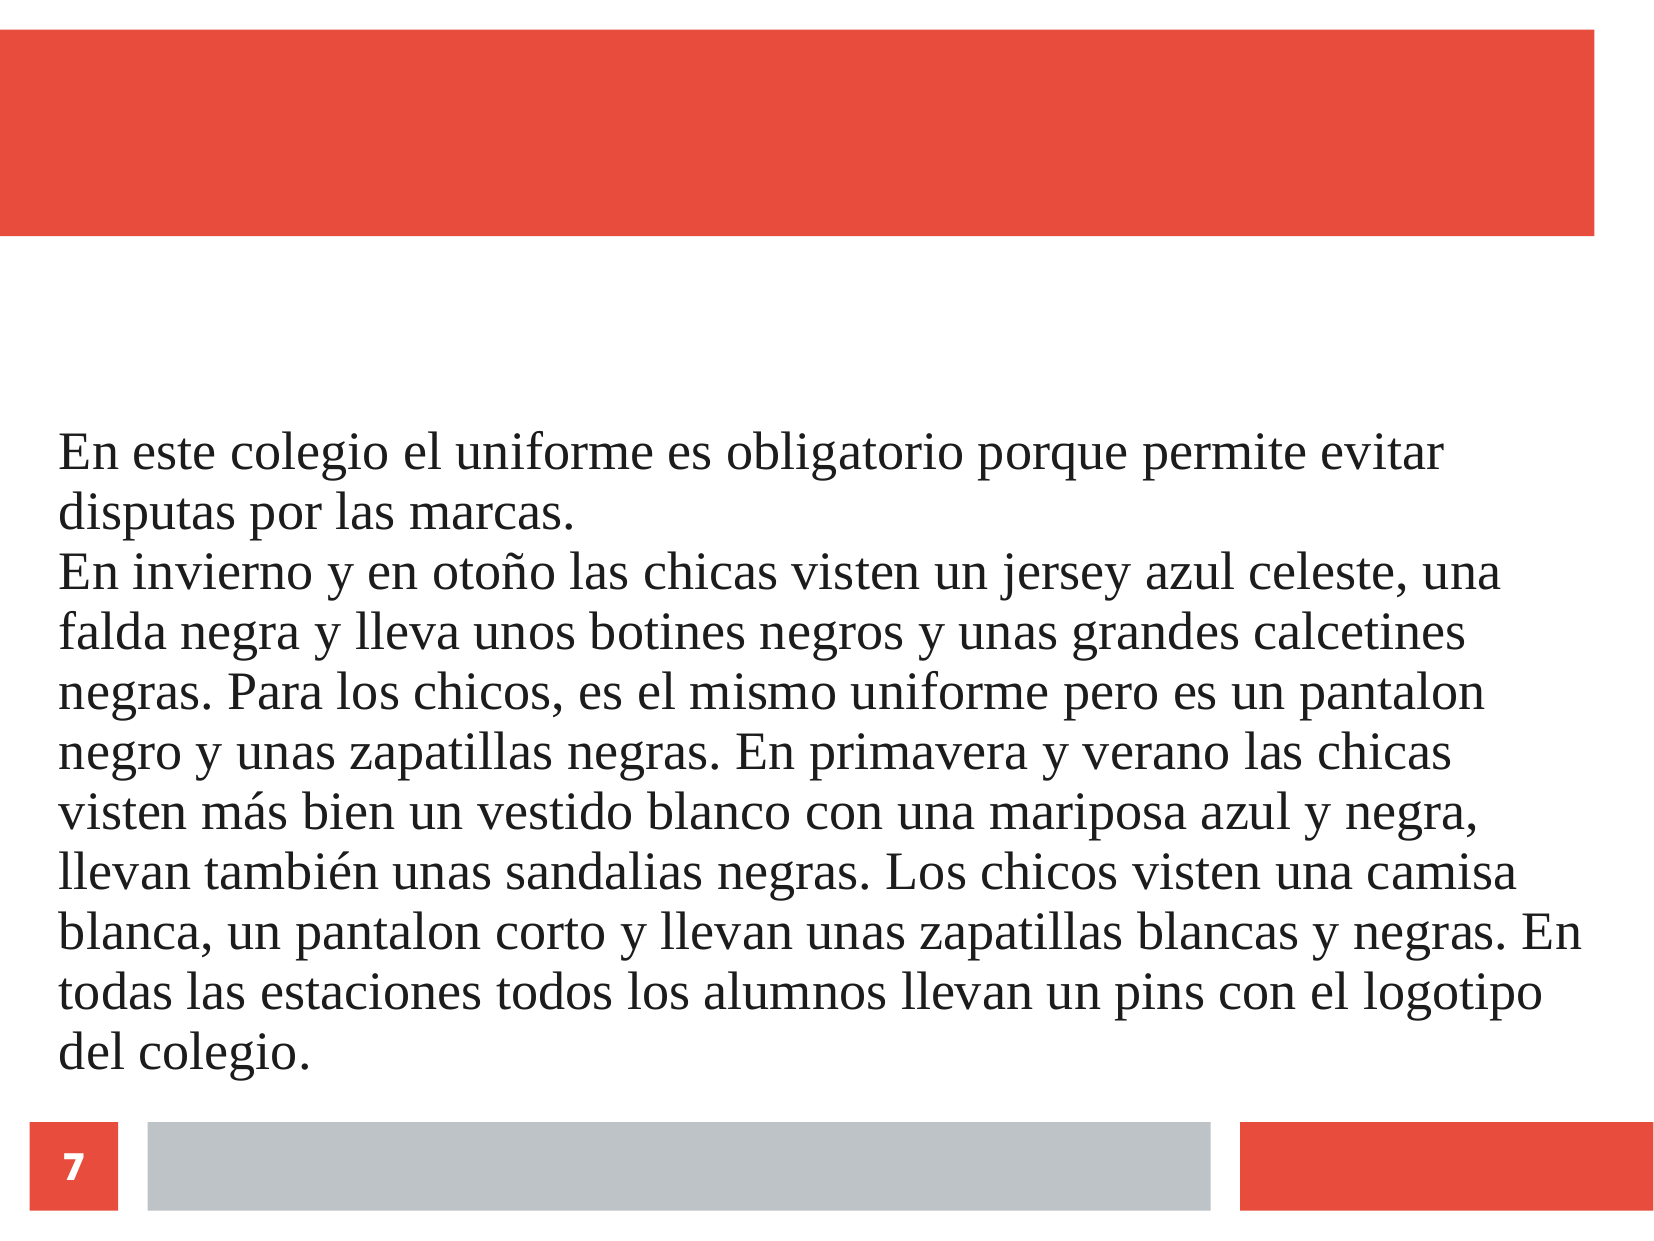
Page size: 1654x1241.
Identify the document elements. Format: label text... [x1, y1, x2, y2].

subtitle En este colegio el uniforme es obligatorio porque permite evitar disputas por las marcas. En invierno y en otoño las chicas visten un jersey azul celeste, una falda negra y lleva unos botines negros y unas grandes calcetines negras. Para los chicos, es el mismo uniforme pero es un pantalon negro y unas zapatillas negras. En primavera y verano las chicas visten más bien un vestido blanco con una mariposa azul y negra, llevan también unas sandalias negras. Los chicos visten una camisa blanca, un pantalon corto y llevan unas zapatillas blancas y negras. En todas las estaciones todos los alumnos llevan un pins con el logotipo del colegio. [59, 347, 1595, 1032]
